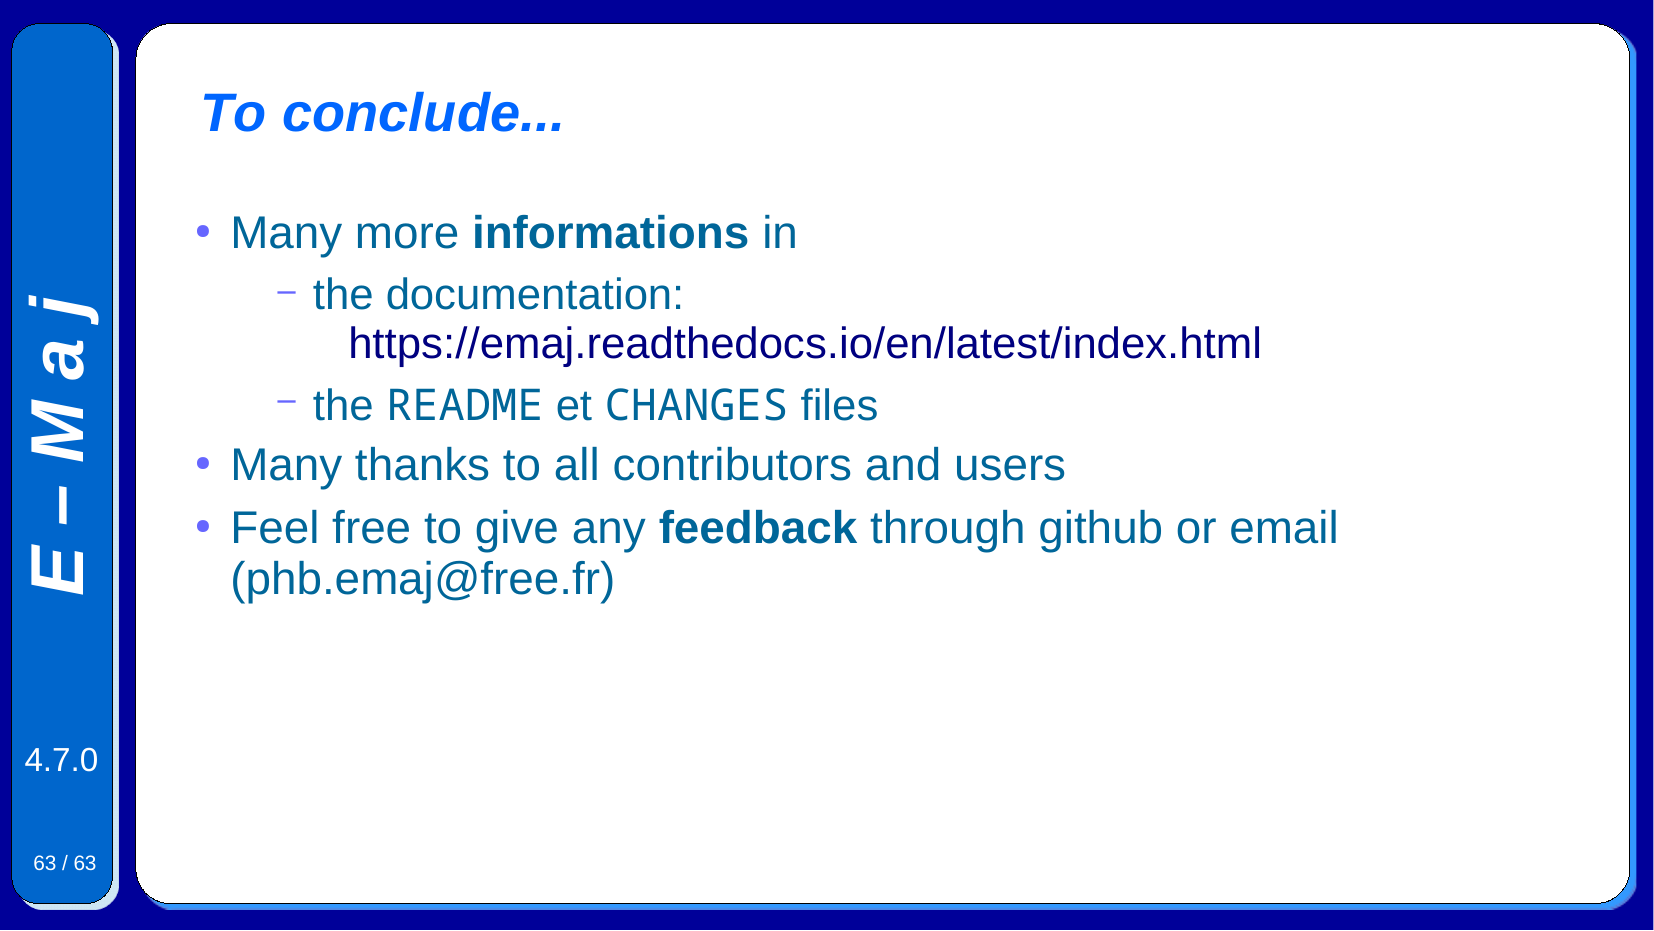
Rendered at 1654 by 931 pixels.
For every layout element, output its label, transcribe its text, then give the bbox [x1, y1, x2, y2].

title To conclude... [200, 34, 1575, 191]
list Many more informations in the documentation: https://emaj.readthedocs.io/en/latest/index.html the README et CHANGES files Many thanks to all contributors and users Feel free to give any feedback through github or email (phb.emaj@free.fr) [177, 206, 1587, 827]
